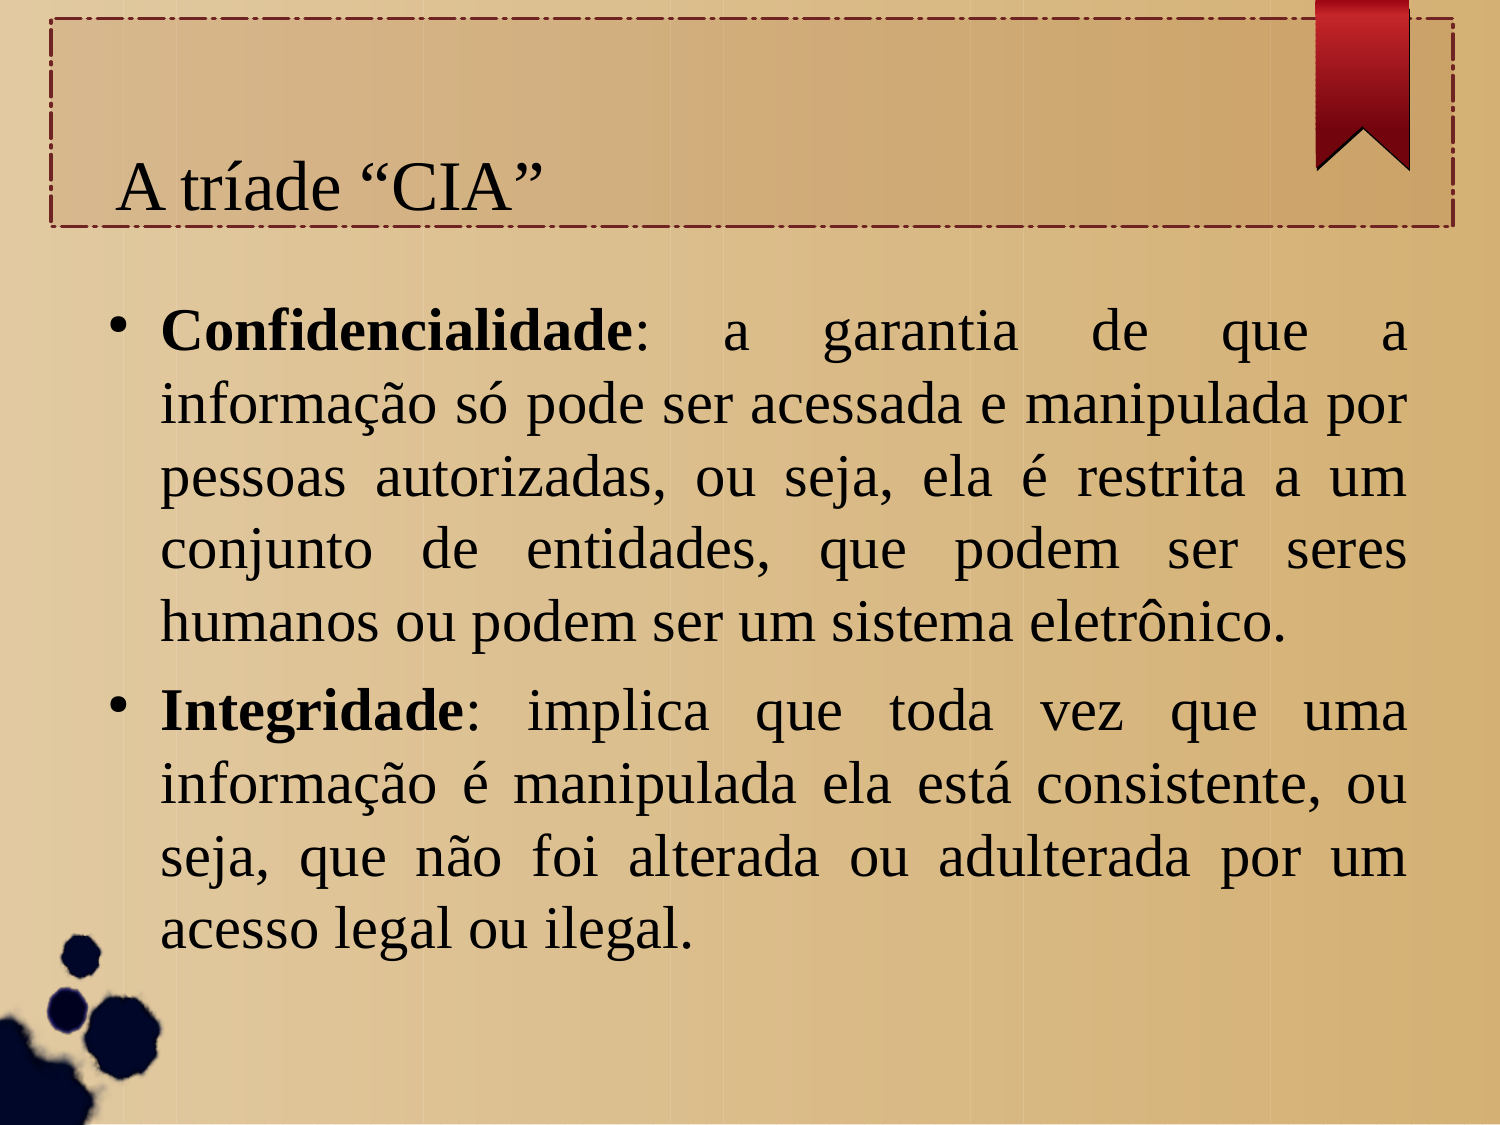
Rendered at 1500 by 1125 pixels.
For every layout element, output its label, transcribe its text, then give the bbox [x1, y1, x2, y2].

title A tríade “CIA” [74, 20, 1313, 233]
list Confidencialidade: a garantia de que a informação só pode ser acessada e manipulada por pessoas autorizadas, ou seja, ela é restrita a um conjunto de entidades, que podem ser seres humanos ou podem ser um sistema eletrônico. Integridade: implica que toda vez que uma informação é manipulada ela está consistente, ou seja, que não foi alterada ou adulterada por um acesso legal ou ilegal. [75, 282, 1426, 1006]
